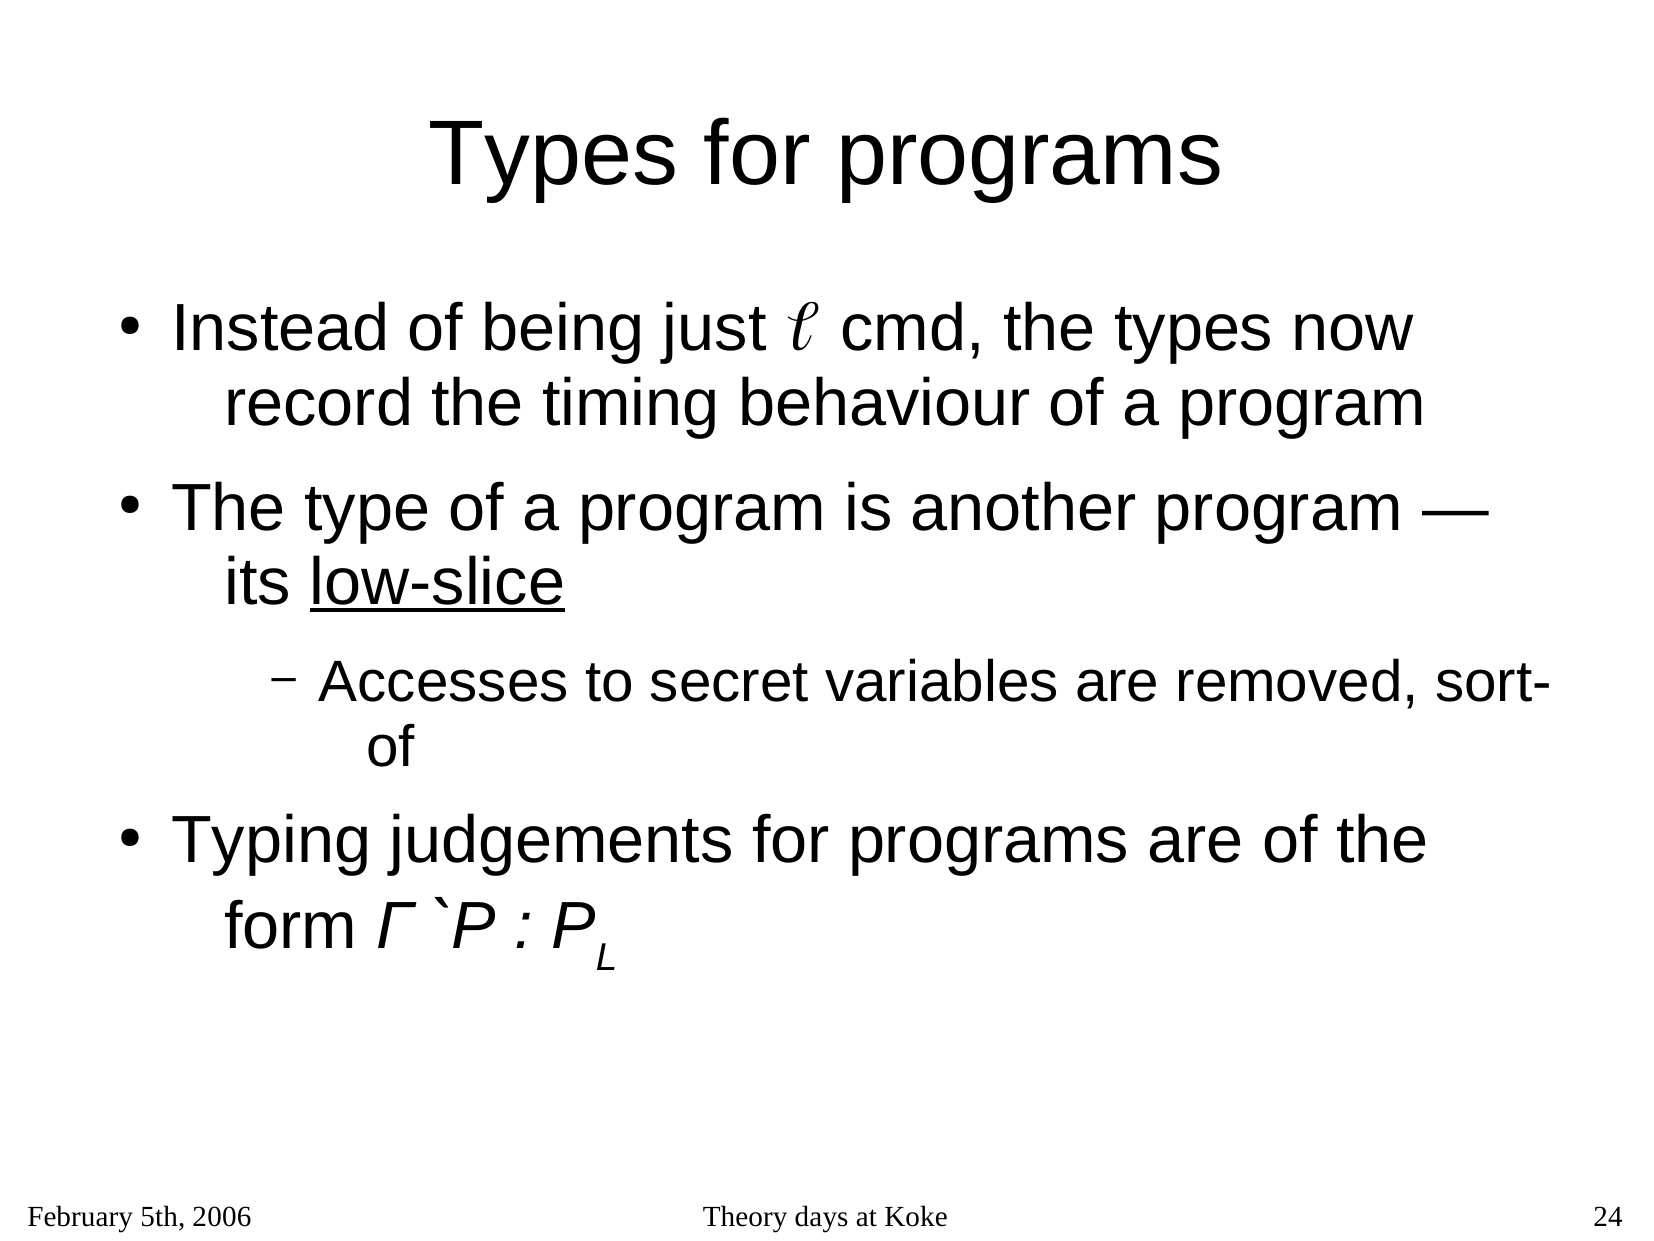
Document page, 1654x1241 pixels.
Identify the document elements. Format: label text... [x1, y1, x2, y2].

list Instead of being just ℓ cmd, the types now record the timing behaviour of a program The type of a program is another program — its low-slice Accesses to secret variables are removed, sort-of Typing judgements for programs are of the form Γ `P : PL [82, 290, 1571, 1109]
title Types for programs [82, 49, 1571, 257]
